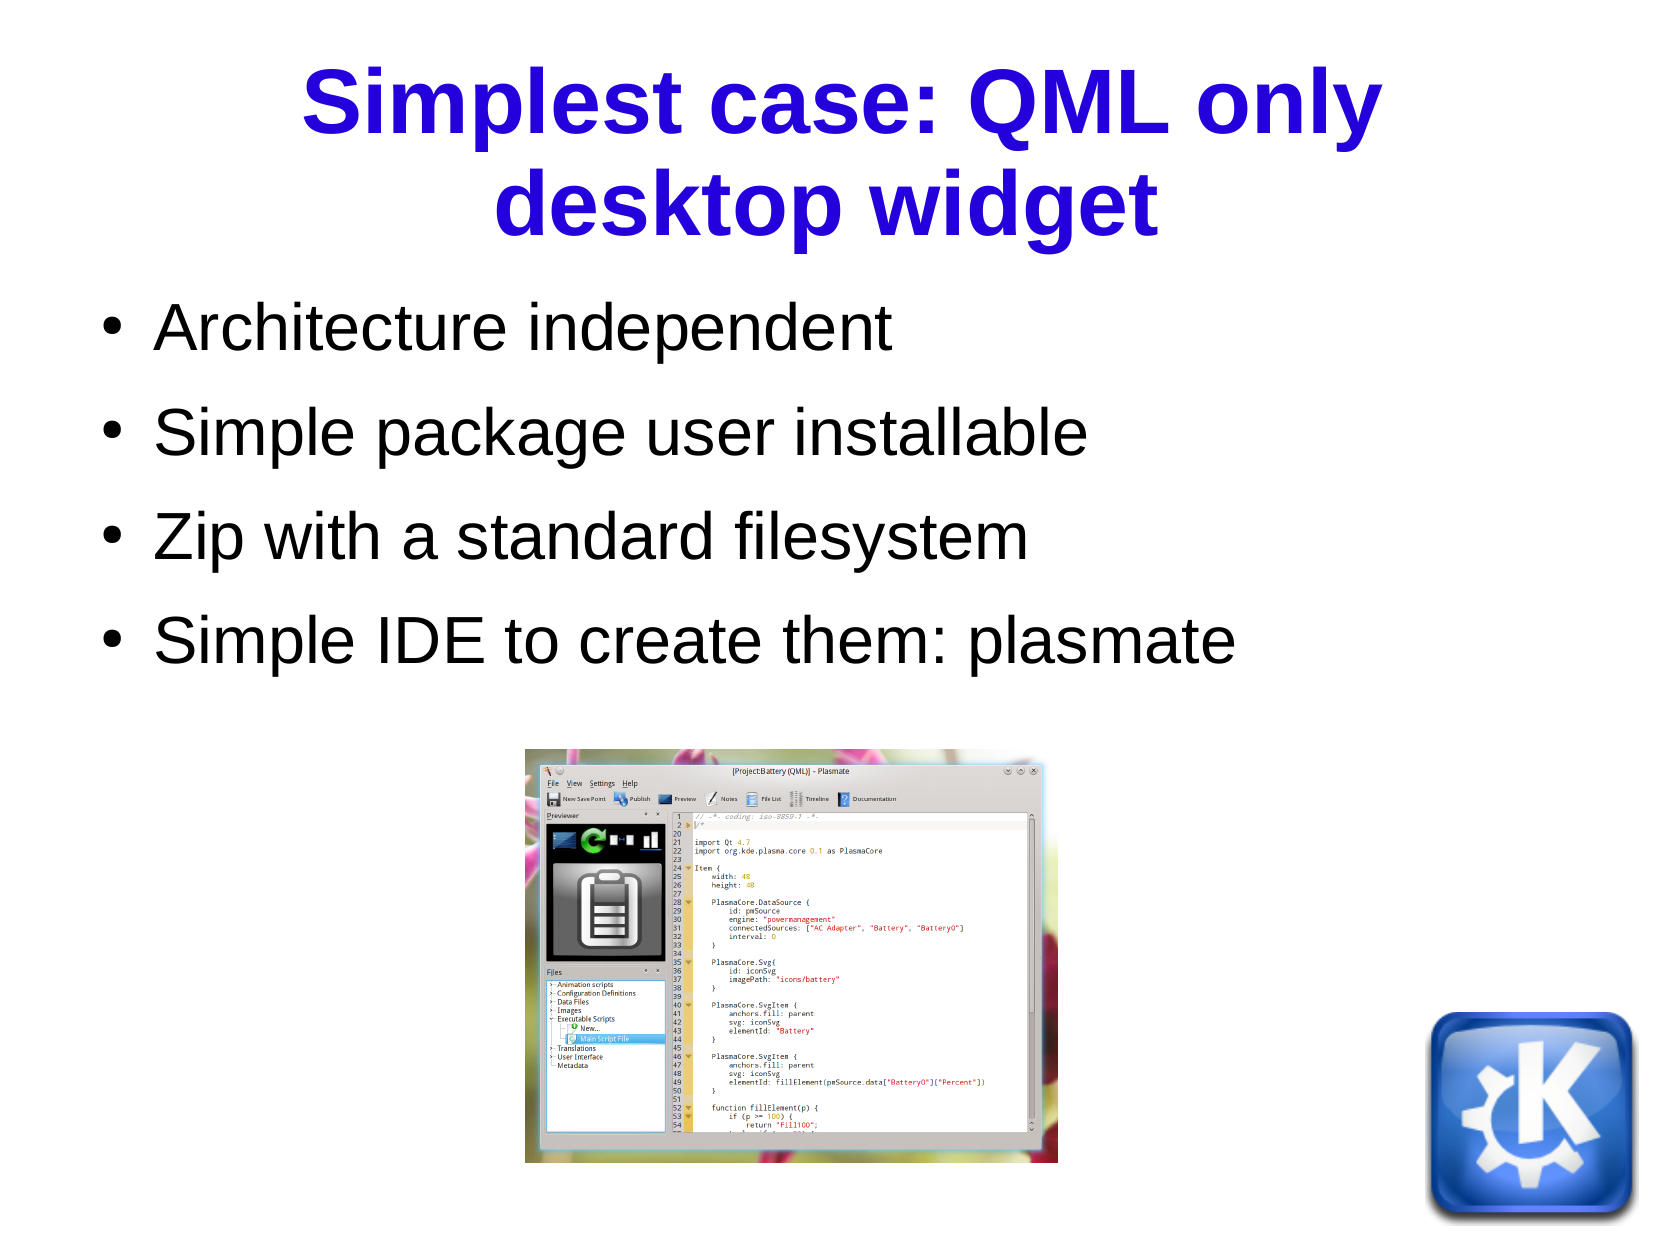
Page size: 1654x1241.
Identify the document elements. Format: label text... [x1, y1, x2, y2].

list Architecture independent Simple package user installable Zip with a standard filesystem Simple IDE to create them: plasmate [82, 290, 1571, 1109]
picture [1425, 1012, 1639, 1226]
picture [525, 749, 1058, 1163]
title Simplest case: QML only desktop widget [82, 49, 1571, 257]
